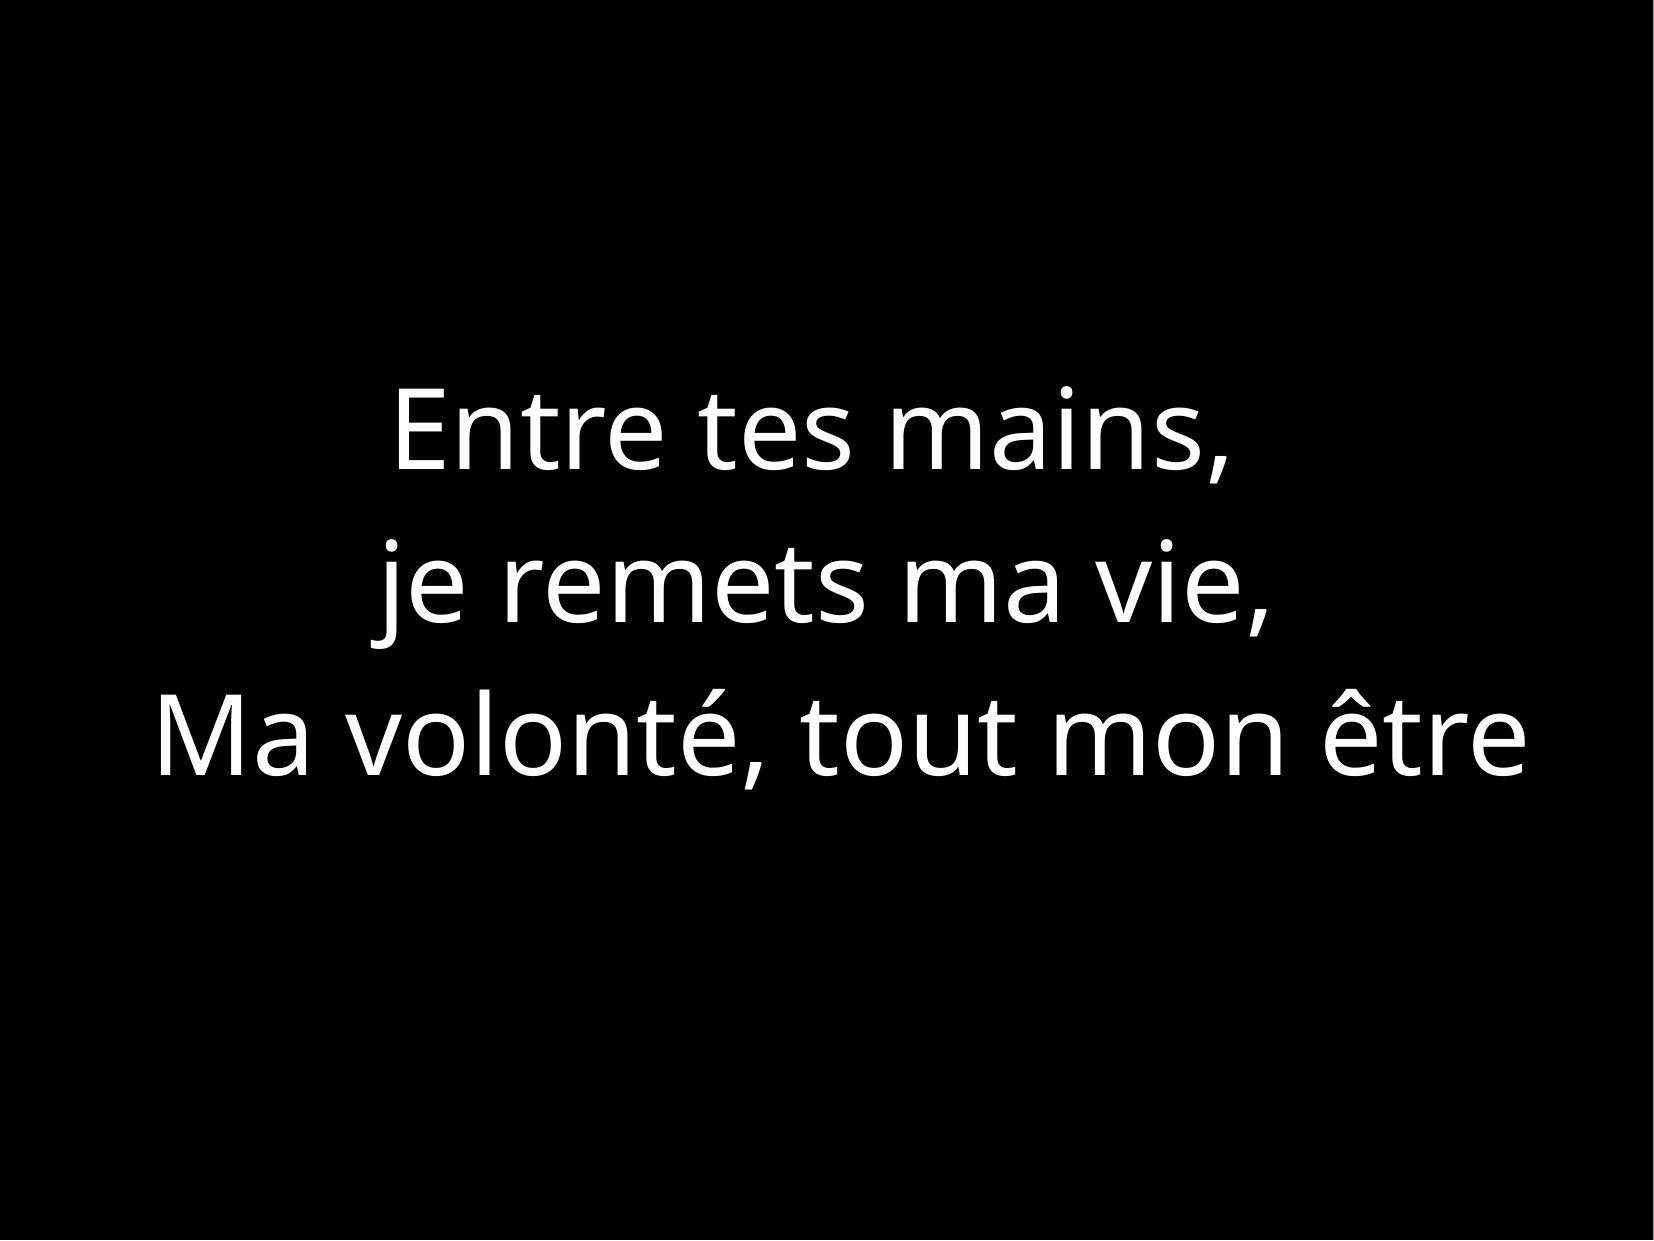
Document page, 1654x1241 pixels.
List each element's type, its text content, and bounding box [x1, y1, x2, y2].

subtitle Entre tes mains, je remets ma vie, Ma volonté, tout mon être [82, 49, 1571, 1109]
